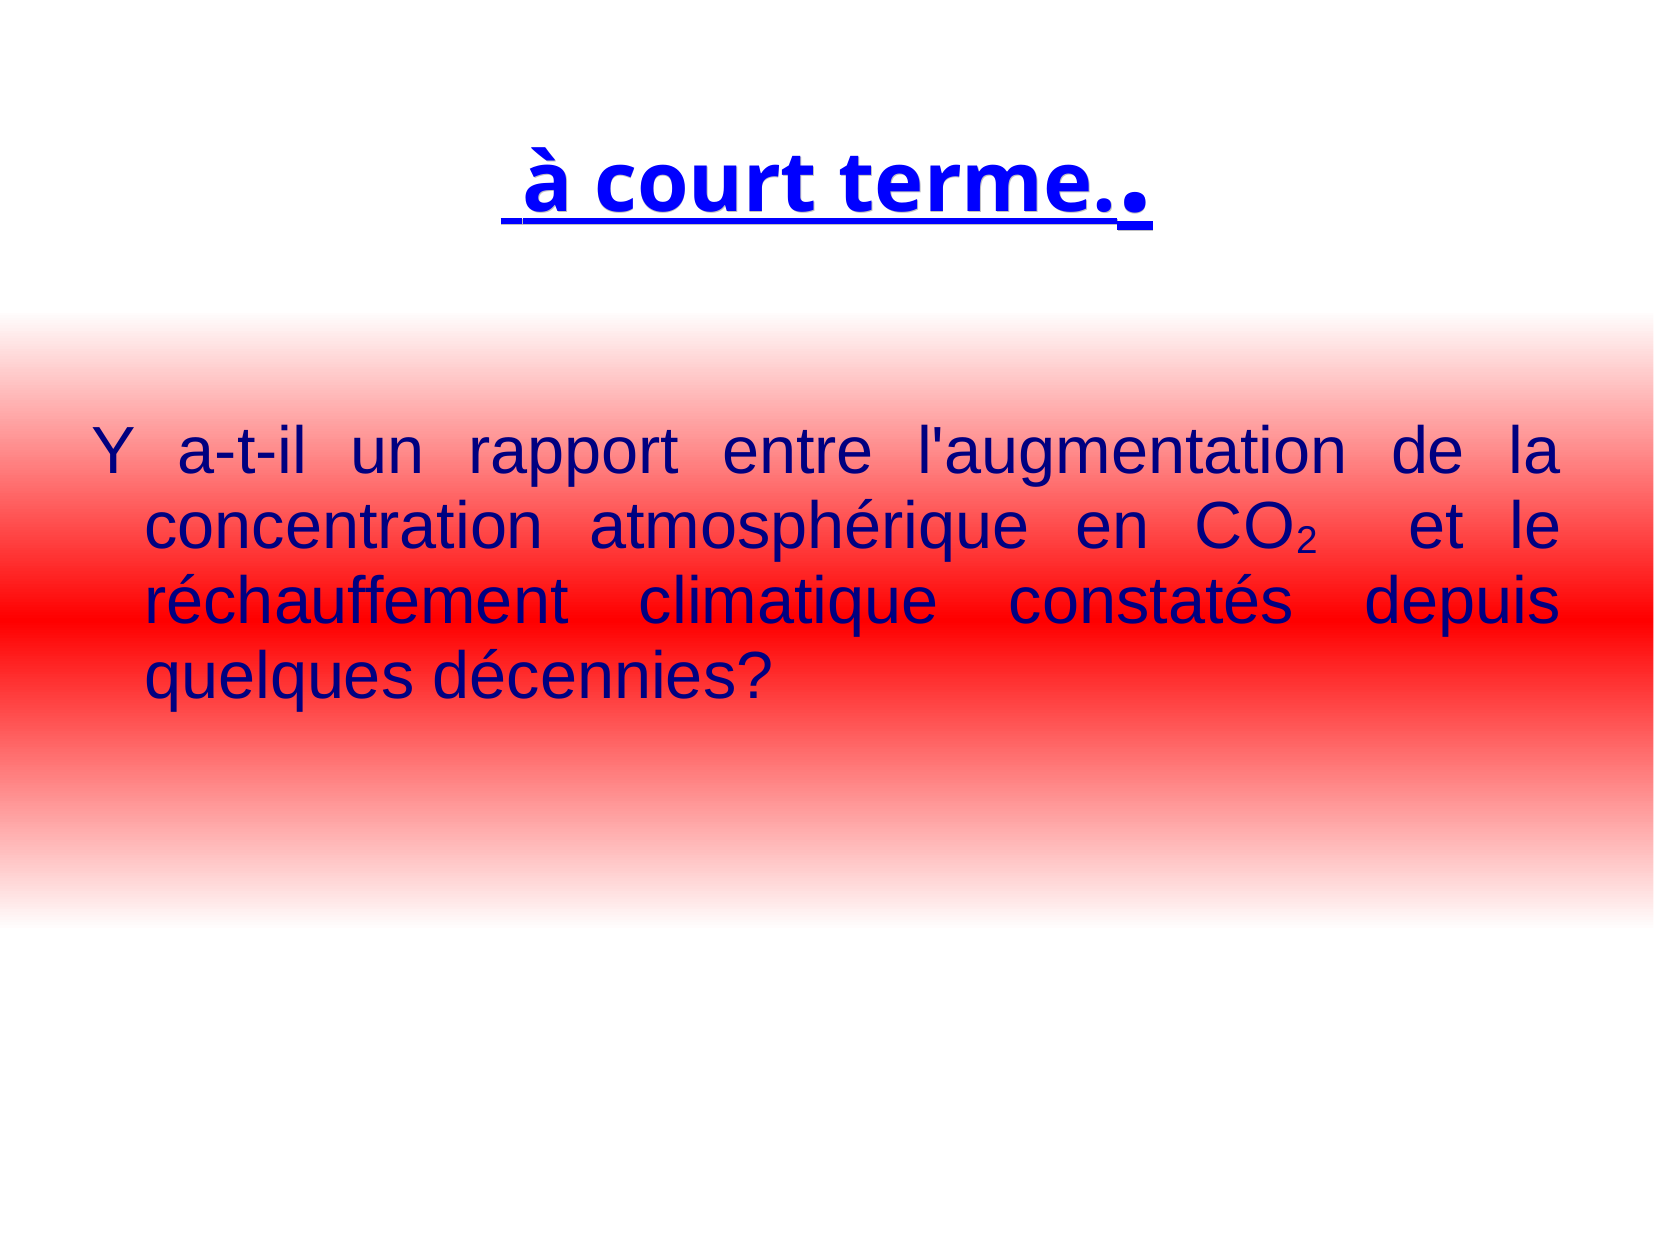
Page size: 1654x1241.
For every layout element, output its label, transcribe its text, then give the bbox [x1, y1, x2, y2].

list Y a-t-il un rapport entre l'augmentation de la concentration atmosphérique en CO2 et le réchauffement climatique constatés depuis quelques décennies? [73, 413, 1562, 1000]
title à court terme.. [82, 59, 1571, 267]
